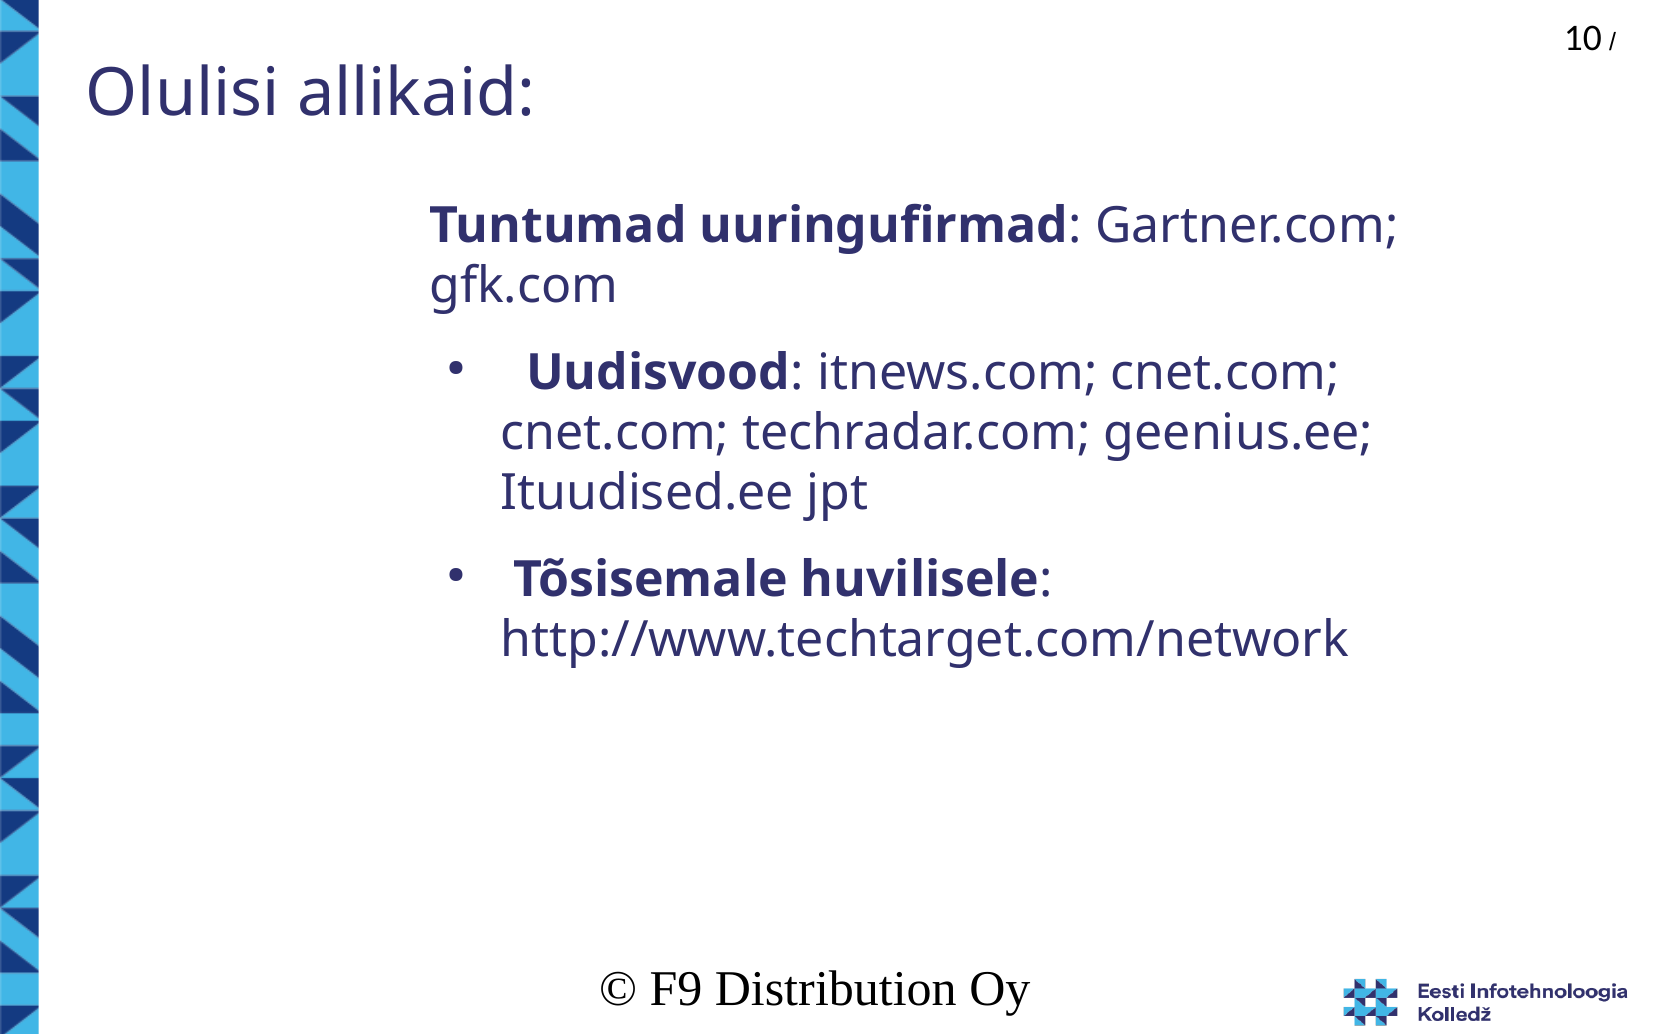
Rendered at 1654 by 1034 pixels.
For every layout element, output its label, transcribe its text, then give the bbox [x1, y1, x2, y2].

footer © F9 Distribution Oy [584, 957, 1108, 1013]
list Tuntumad uuringufirmad: Gartner.com; gfk.com Uudisvood: itnews.com; cnet.com; cnet.com; techradar.com; geenius.ee; Ituudised.ee jpt Tõsisemale huvilisele: http://www.techtarget.com/network [414, 184, 1447, 917]
title Olulisi allikaid: [70, 41, 1630, 130]
